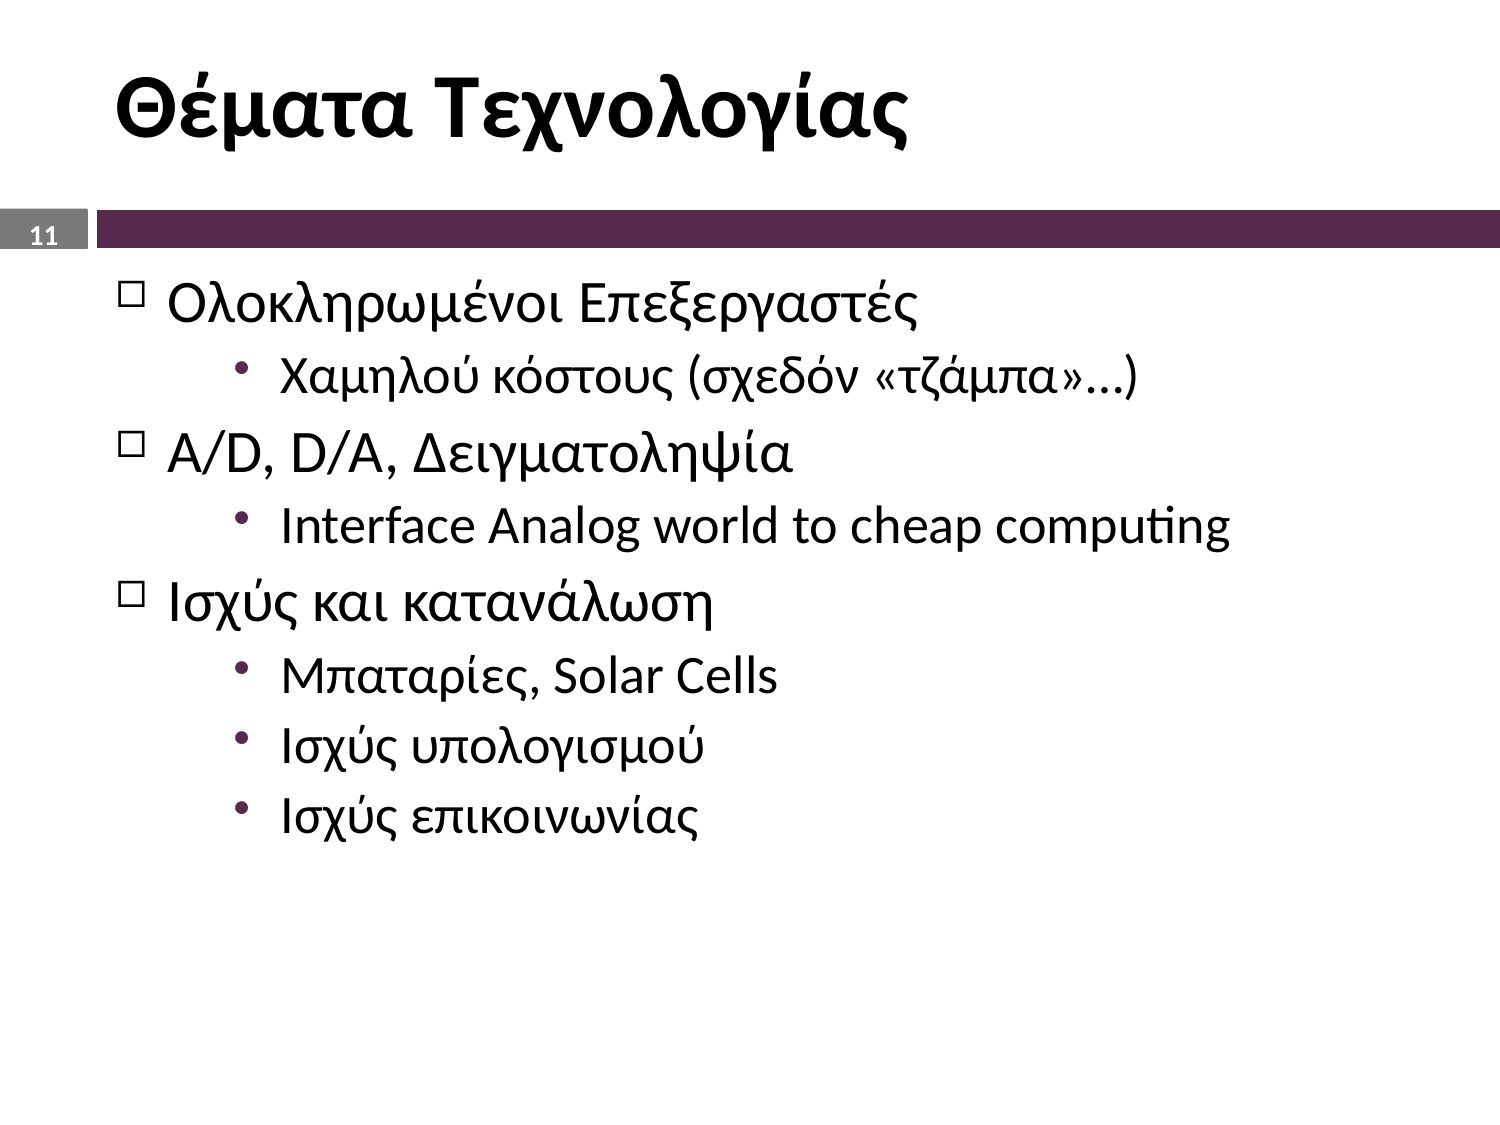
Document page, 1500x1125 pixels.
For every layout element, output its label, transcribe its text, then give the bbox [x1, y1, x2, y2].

title Θέματα Τεχνολογίας [100, 19, 1438, 182]
text_box [0, 208, 88, 249]
list Ολοκληρωμένοι Επεξεργαστές Χαμηλού κόστους (σχεδόν «τζάμπα»…) A/D, D/A, Δειγματοληψία Interface Analog world to cheap computing Ισχύς και κατανάλωση Μπαταρίες, Solar Cells Ισχύς υπολογισμού Ισχύς επικοινωνίας [100, 262, 1438, 1000]
